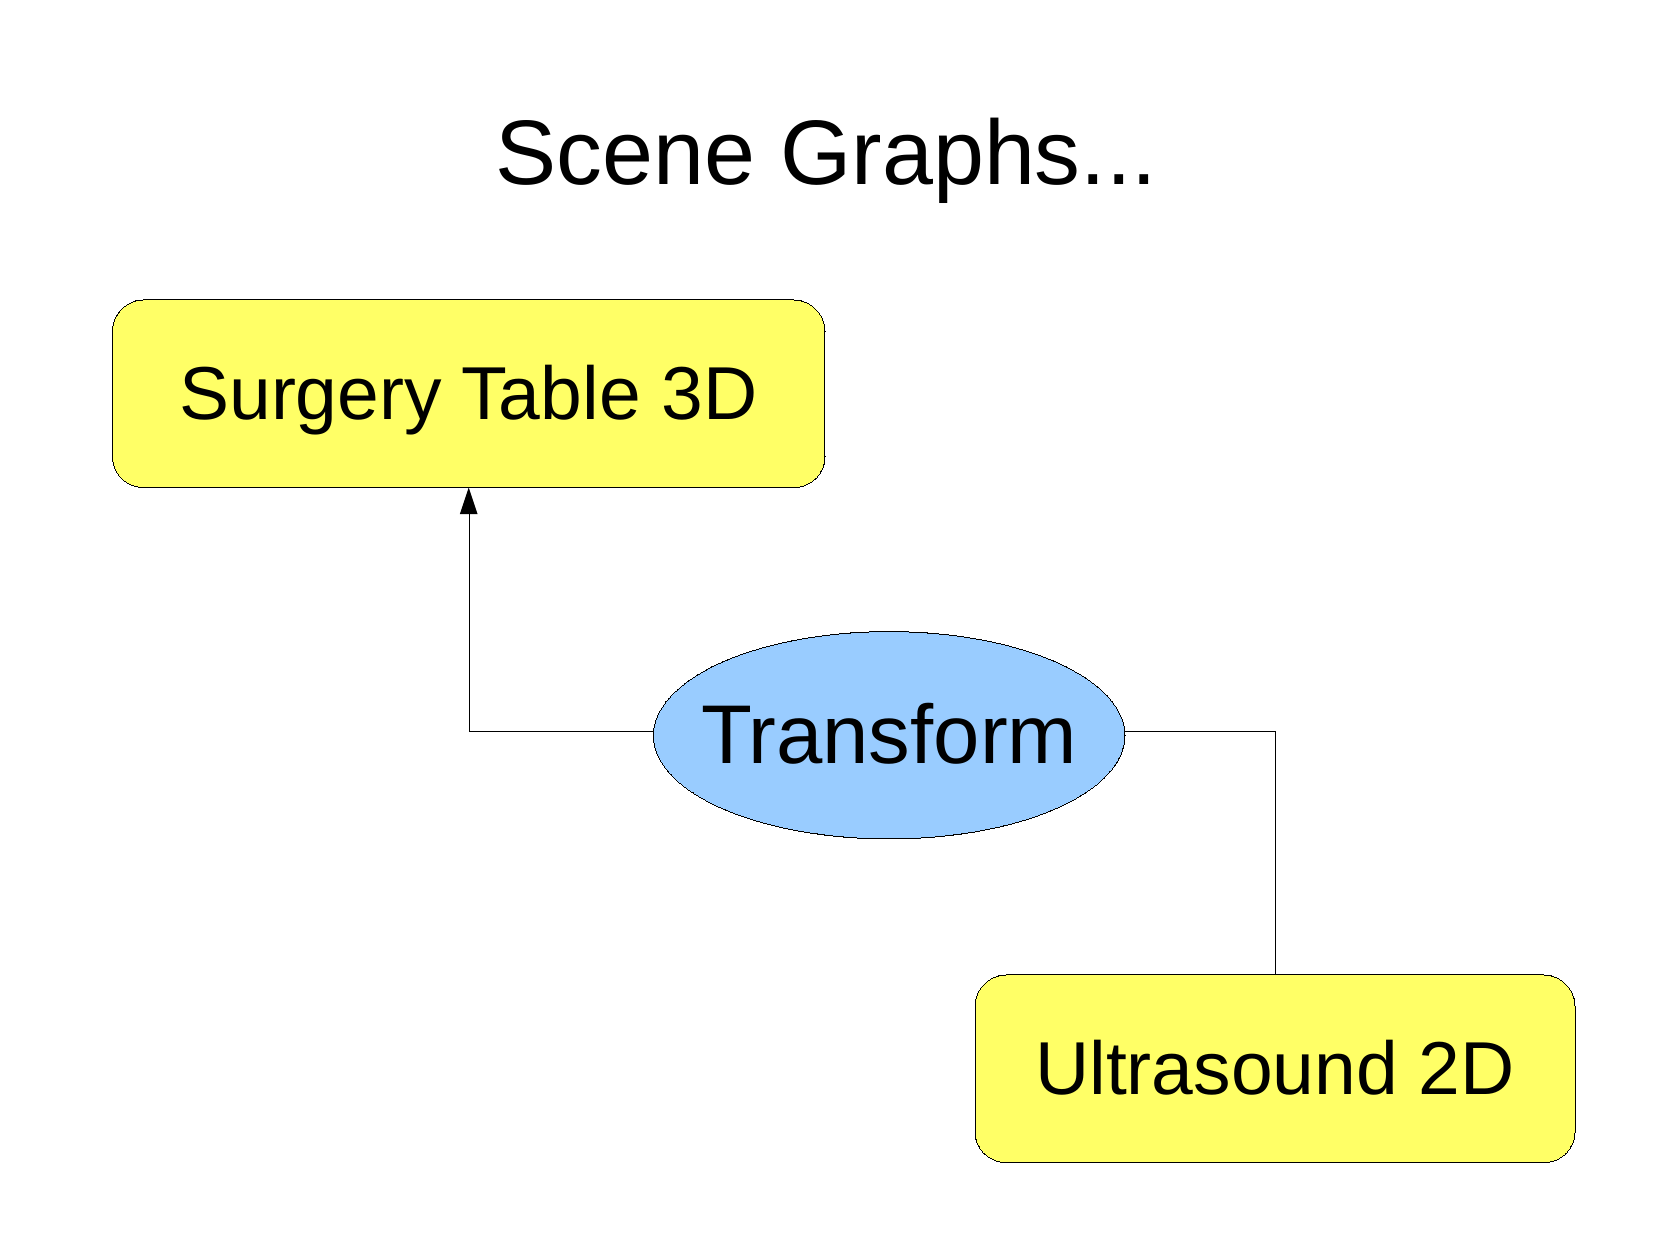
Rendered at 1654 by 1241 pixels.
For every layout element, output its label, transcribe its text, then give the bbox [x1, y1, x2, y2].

text_box Ultrasound 2D [975, 974, 1576, 1163]
text_box Surgery Table 3D [112, 299, 826, 488]
title Scene Graphs... [82, 49, 1571, 257]
text_box Transform [653, 631, 1126, 839]
